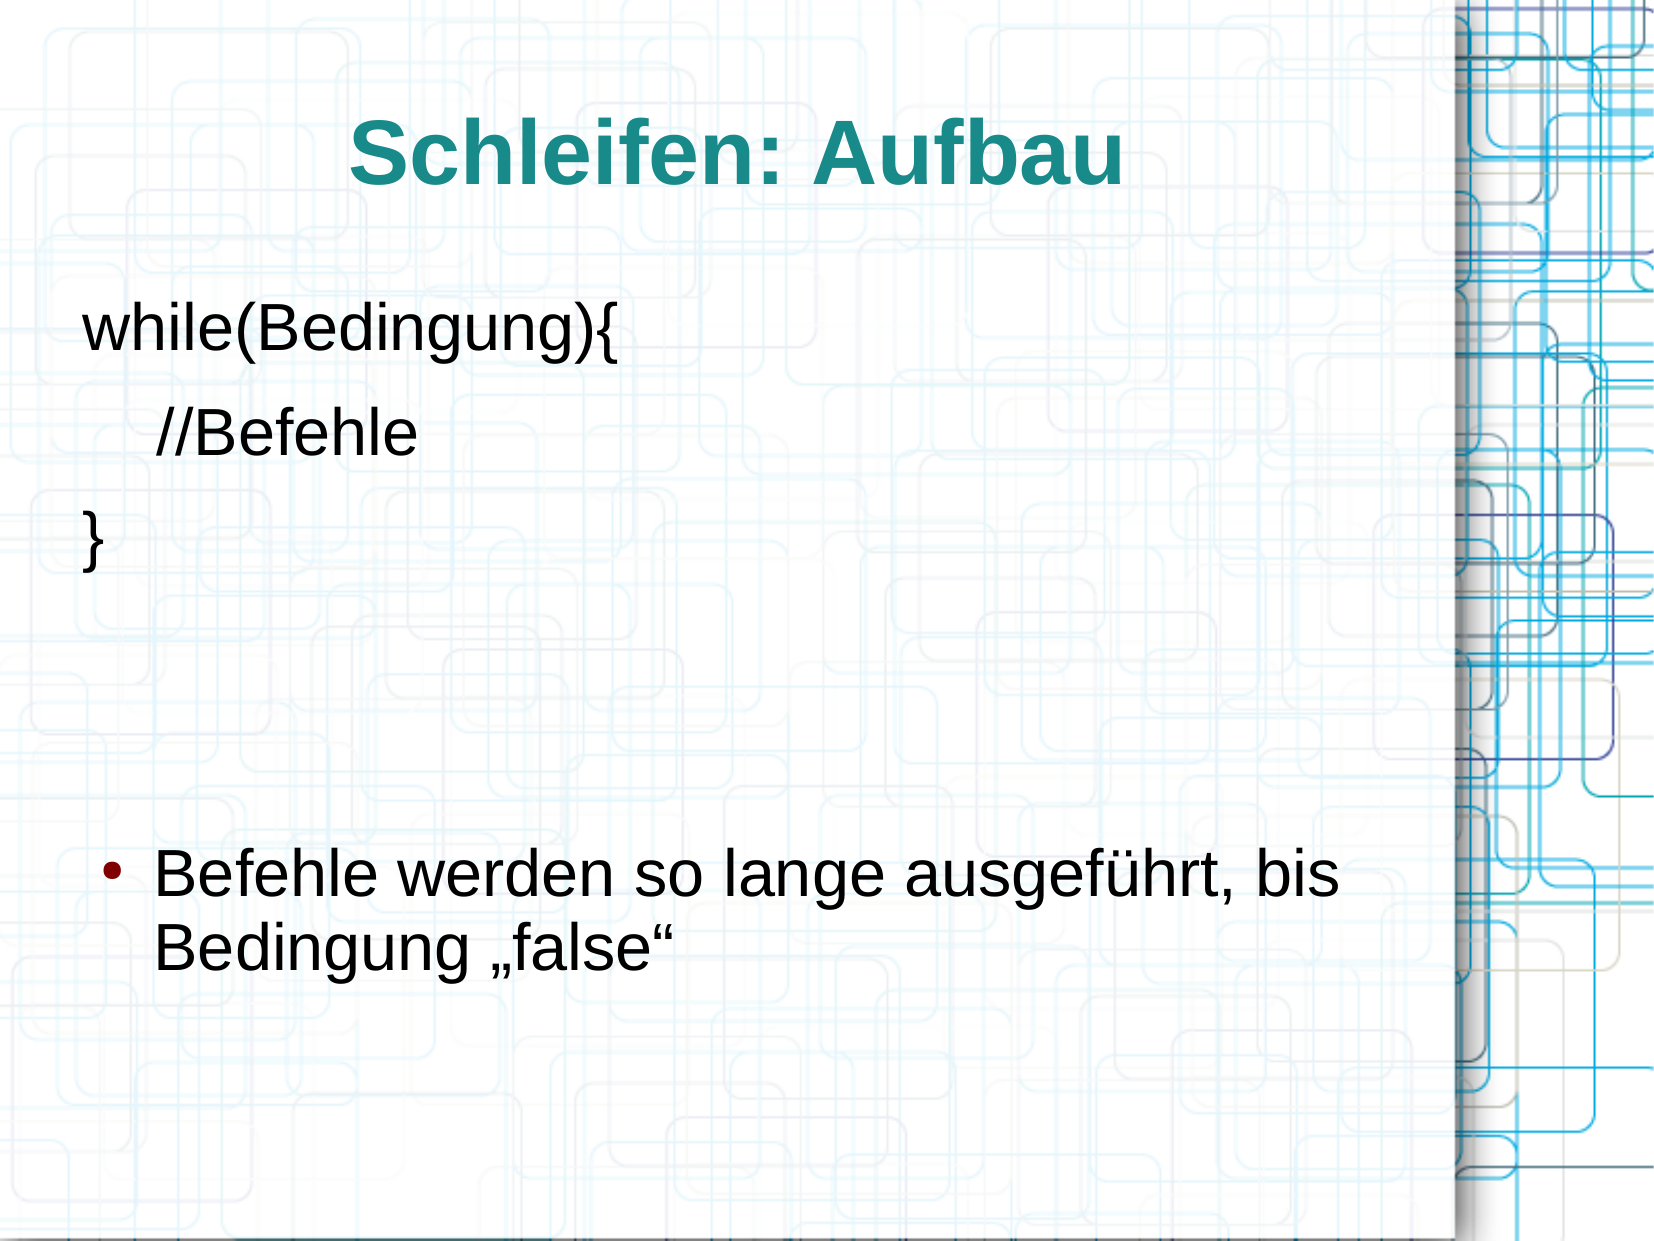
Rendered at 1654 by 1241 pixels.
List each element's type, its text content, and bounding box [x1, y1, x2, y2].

title Schleifen: Aufbau [59, 49, 1418, 257]
picture [0, 0, 1654, 1241]
list while(Bedingung){ //Befehle } [82, 290, 1418, 681]
list Befehle werden so lange ausgeführt, bis Bedingung „false“ [82, 835, 1418, 1226]
